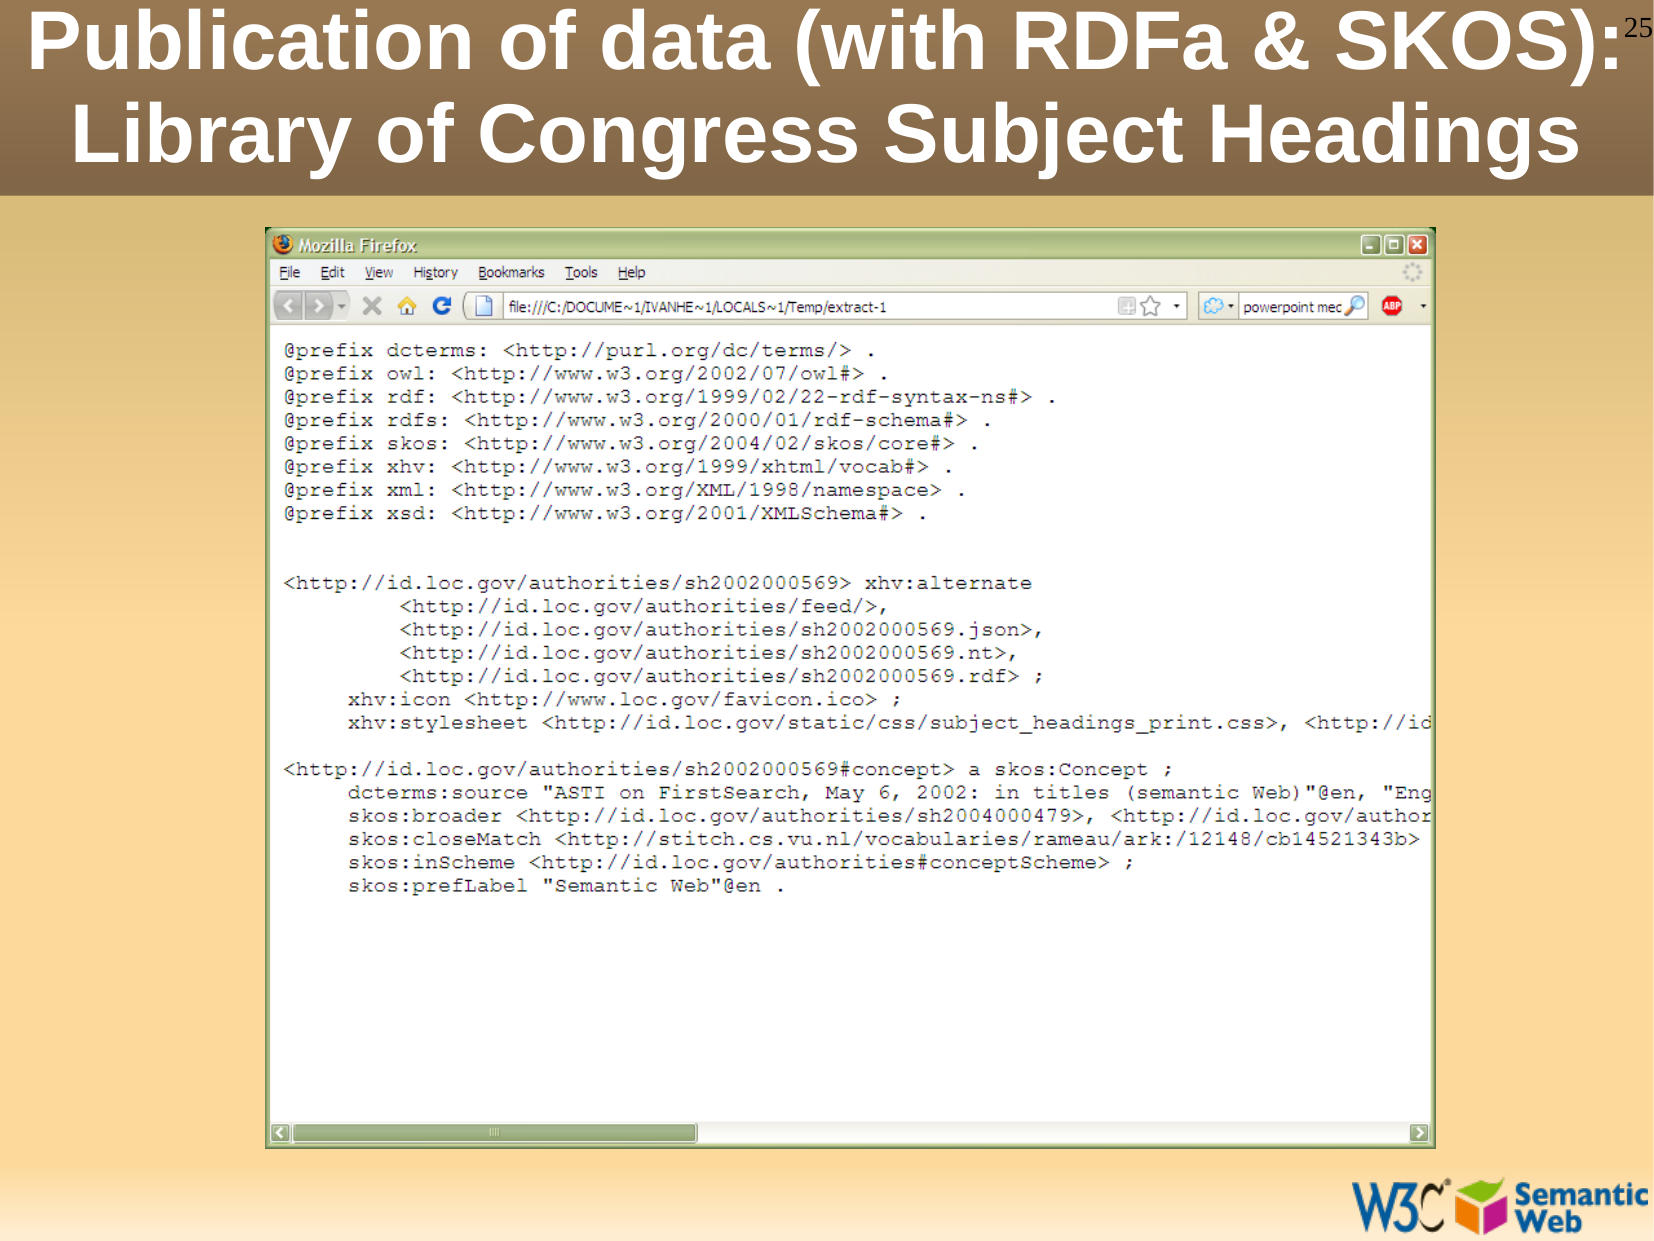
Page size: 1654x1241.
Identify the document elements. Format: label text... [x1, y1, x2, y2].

title Publication of data (with RDFa & SKOS): Library of Congress Subject Headings [0, 0, 1654, 180]
picture [0, 180, 1654, 1241]
